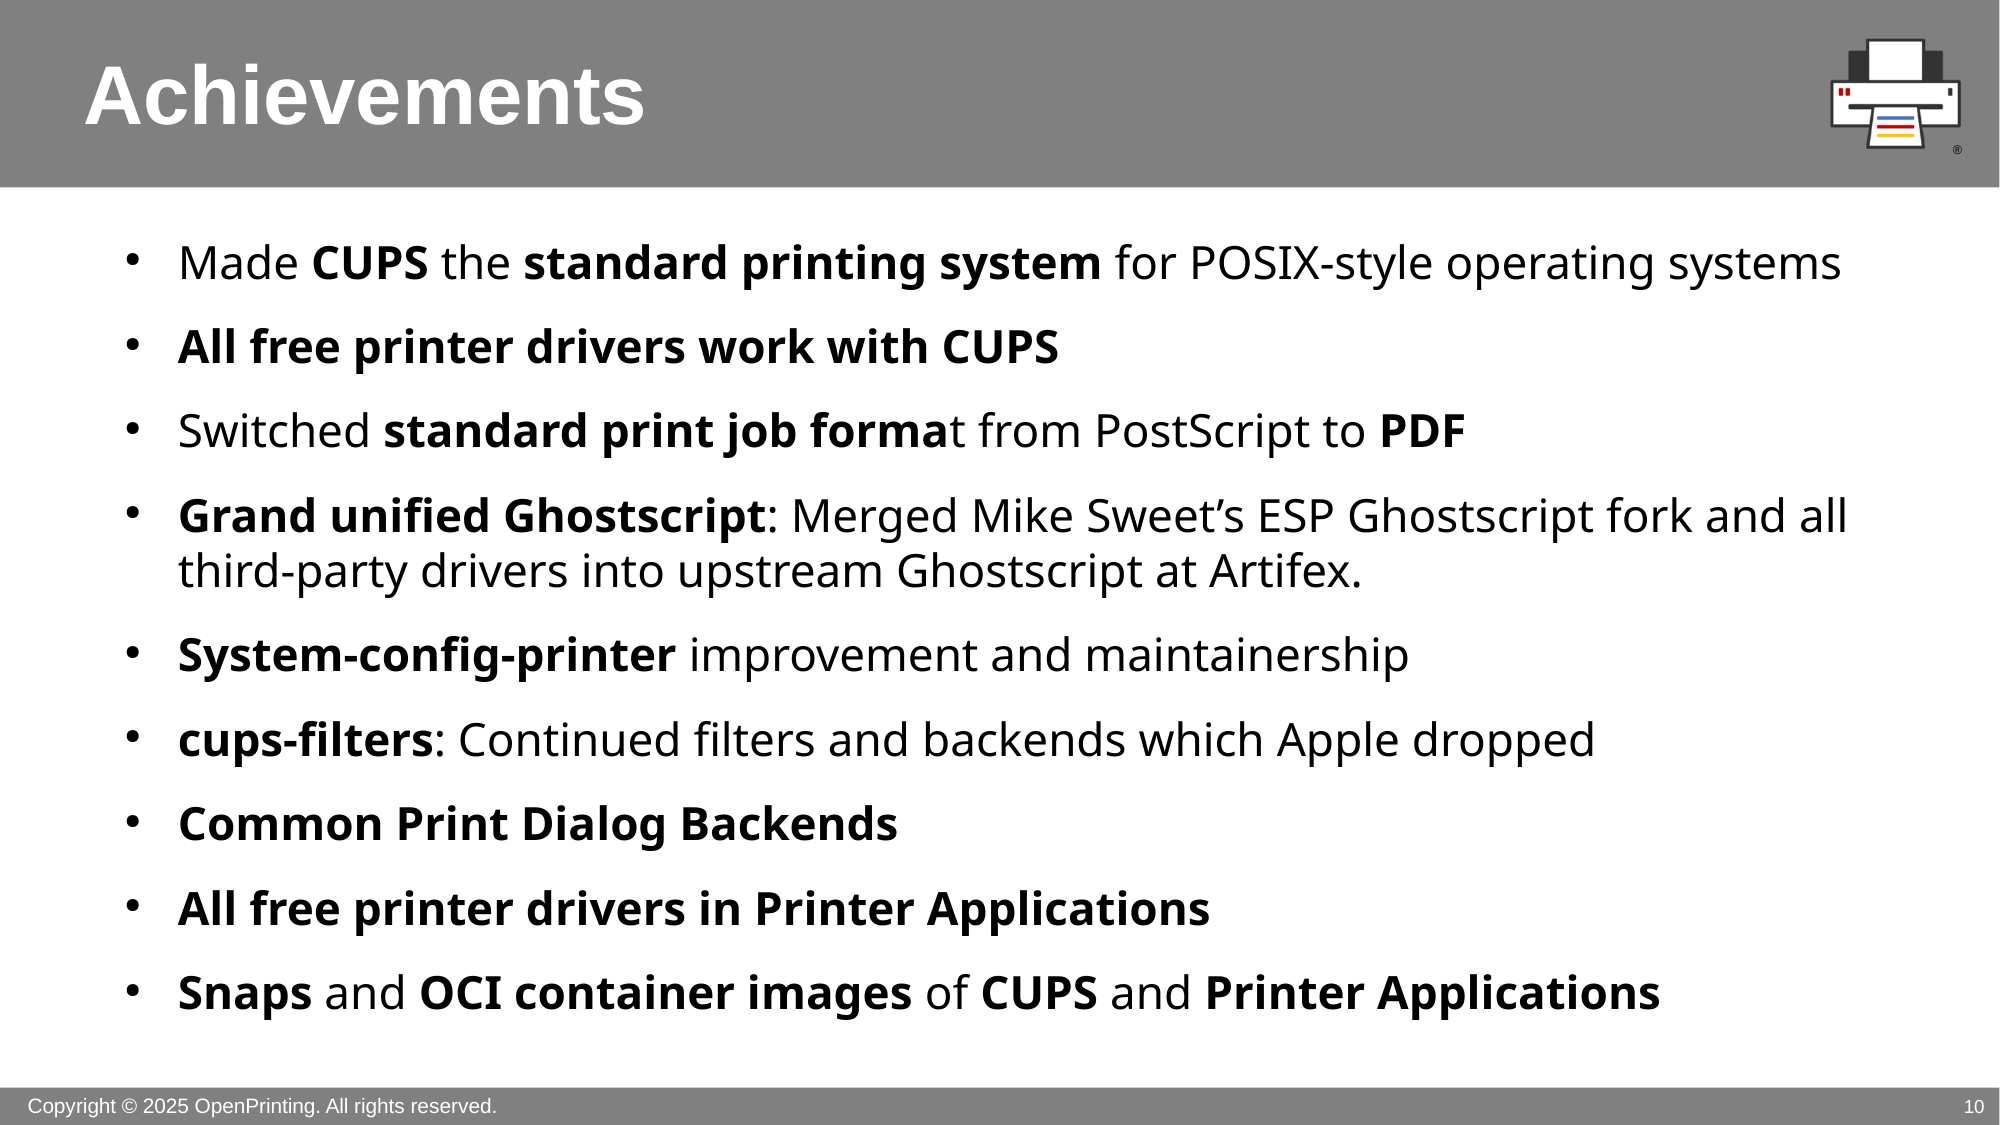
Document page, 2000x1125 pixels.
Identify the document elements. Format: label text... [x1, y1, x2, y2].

picture [1825, 33, 1966, 154]
list Made CUPS the standard printing system for POSIX-style operating systems All free printer drivers work with CUPS Switched standard print job format from PostScript to PDF Grand unified Ghostscript: Merged Mike Sweet’s ESP Ghostscript fork and all third-party drivers into upstream Ghostscript at Artifex. System-config-printer improvement and maintainership cups-filters: Continued filters and backends which Apple dropped Common Print Dialog Backends All free printer drivers in Printer Applications Snaps and OCI container images of CUPS and Printer Applications [98, 224, 1959, 1067]
title Achievements [75, 7, 1786, 175]
